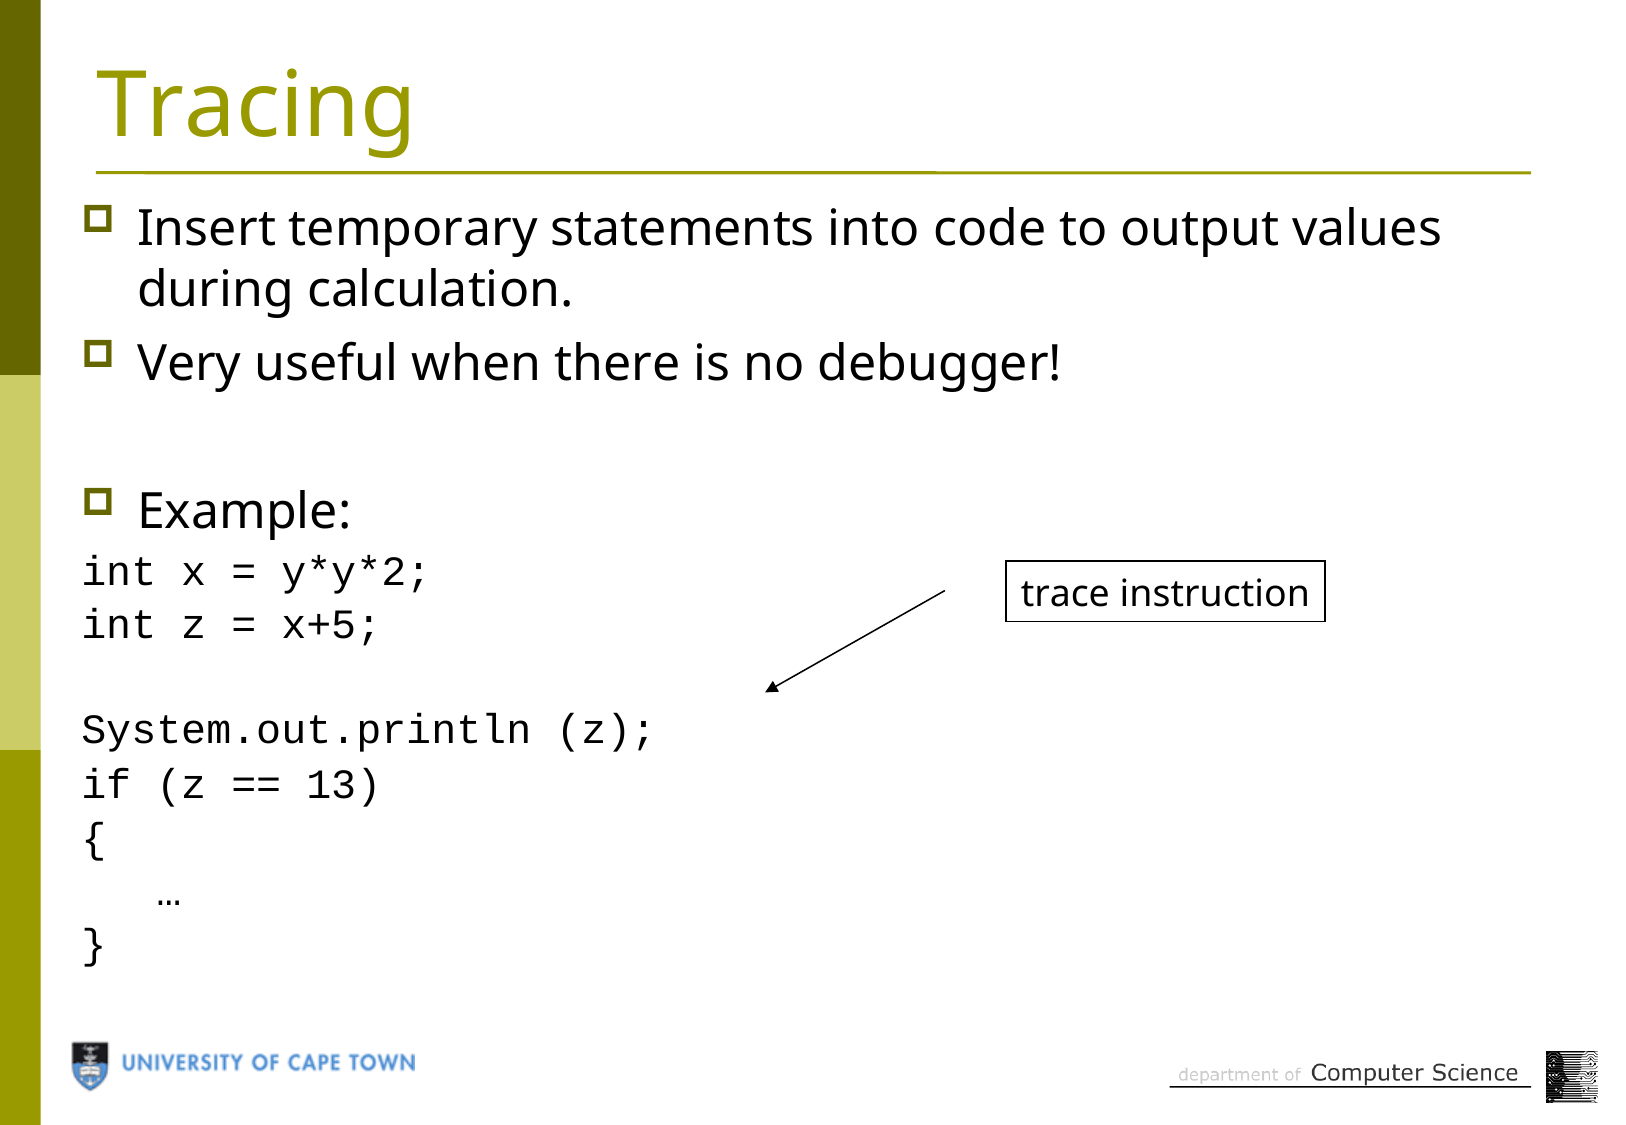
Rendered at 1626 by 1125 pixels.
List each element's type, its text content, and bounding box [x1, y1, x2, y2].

picture [1169, 1043, 1532, 1091]
picture [61, 1024, 415, 1103]
title Tracing [81, 14, 1543, 172]
picture [1546, 1051, 1598, 1103]
list Insert temporary statements into code to output values during calculation. Very useful when there is no debugger! Example: int x = y*y*2; int z = x+5; System.out.println (z); if (z == 13)‏ { … } [81, 196, 1543, 1005]
